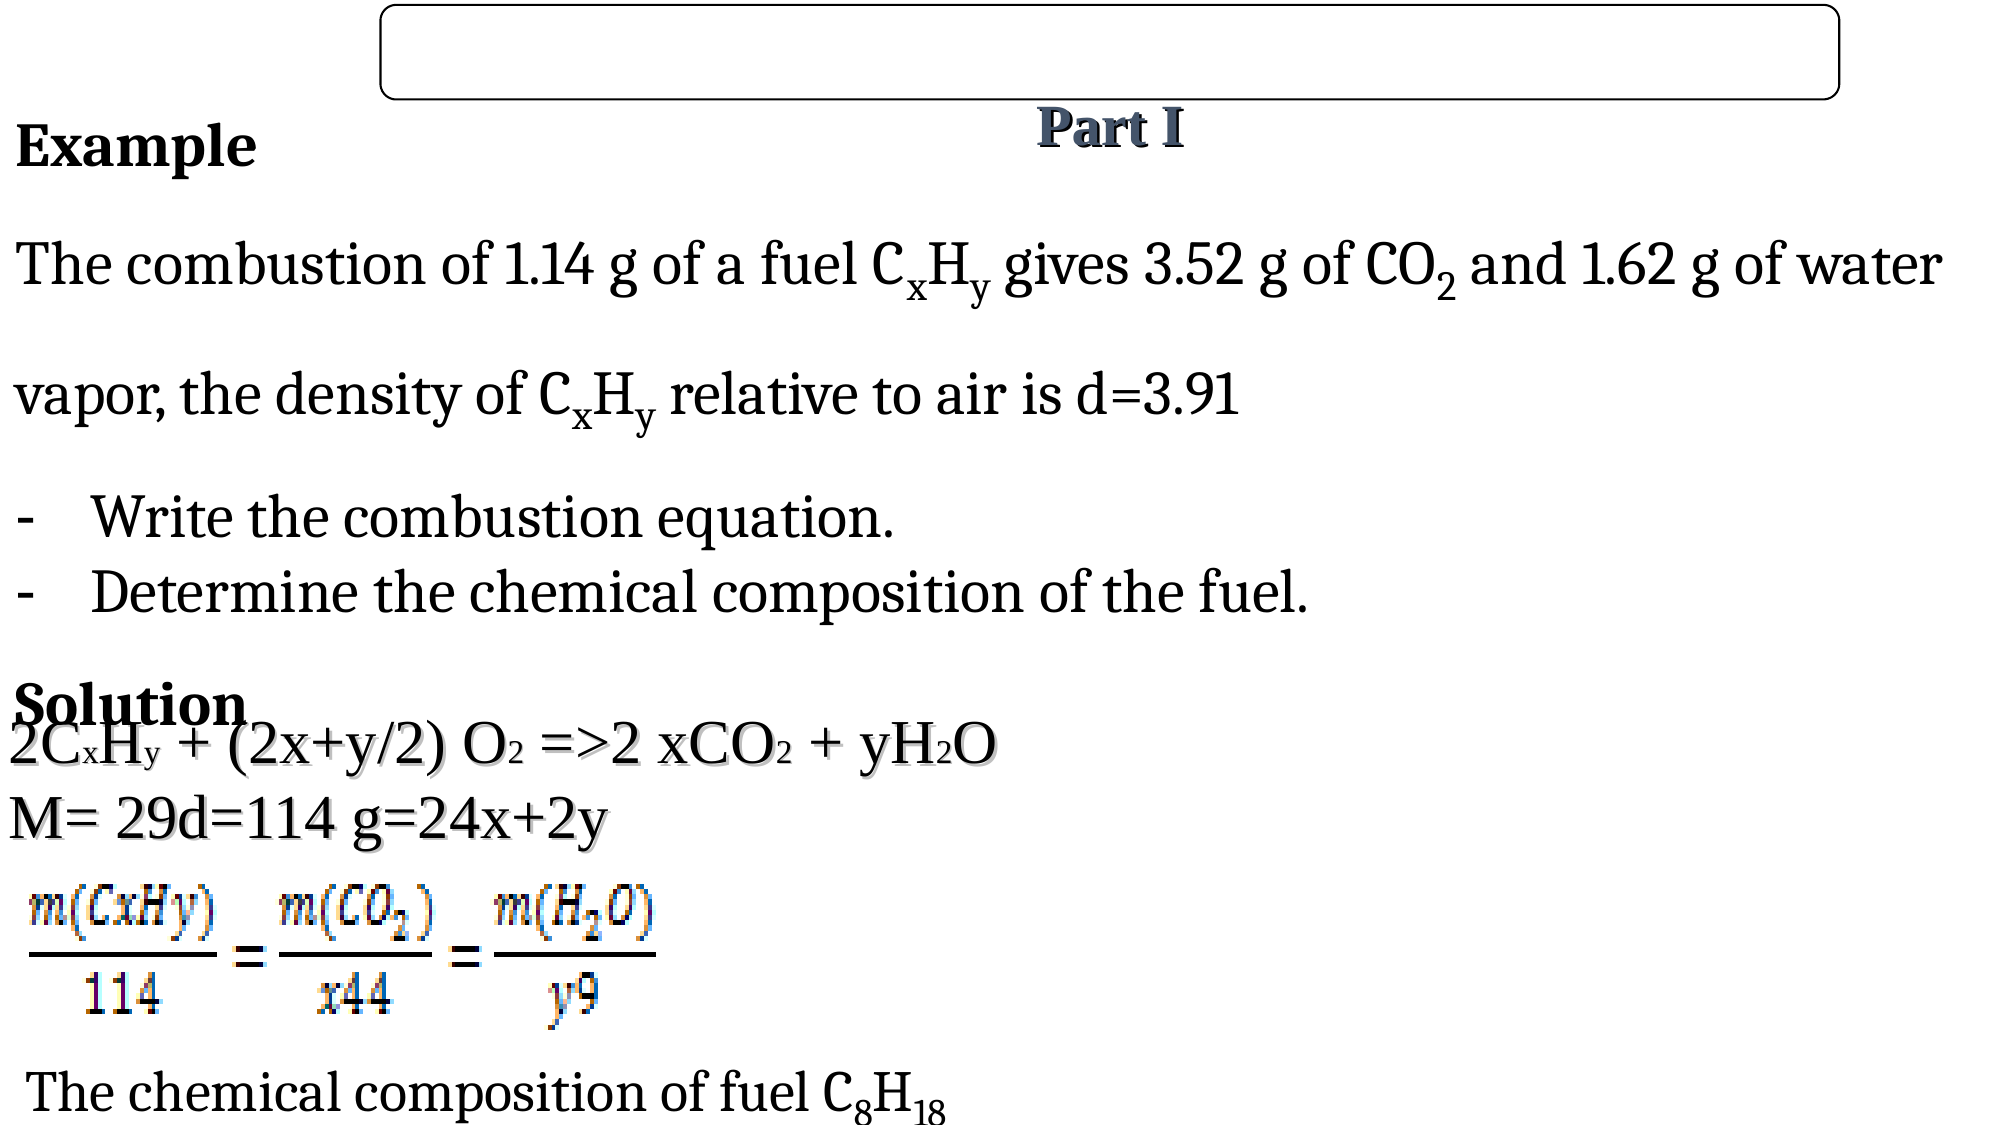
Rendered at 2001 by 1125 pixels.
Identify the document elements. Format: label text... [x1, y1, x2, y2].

picture [29, 879, 656, 1045]
text_box Example The combustion of 1.14 g of a fuel CxHy gives 3.52 g of CO2 and 1.62 g of water vapor, the density of CxHy relative to air is d=3.91 Write the combustion equation. Determine the chemical composition of the fuel. Solution [0, 59, 2000, 818]
text_box The chemical composition of fuel C8H18 [10, 1045, 1175, 1125]
text_box 2CxHy + (2x+y/2) O2 =>2 xCO2 + yH2O M= 29d=114 g=24x+2y [0, 693, 1159, 858]
text_box Part I [380, 4, 1840, 59]
